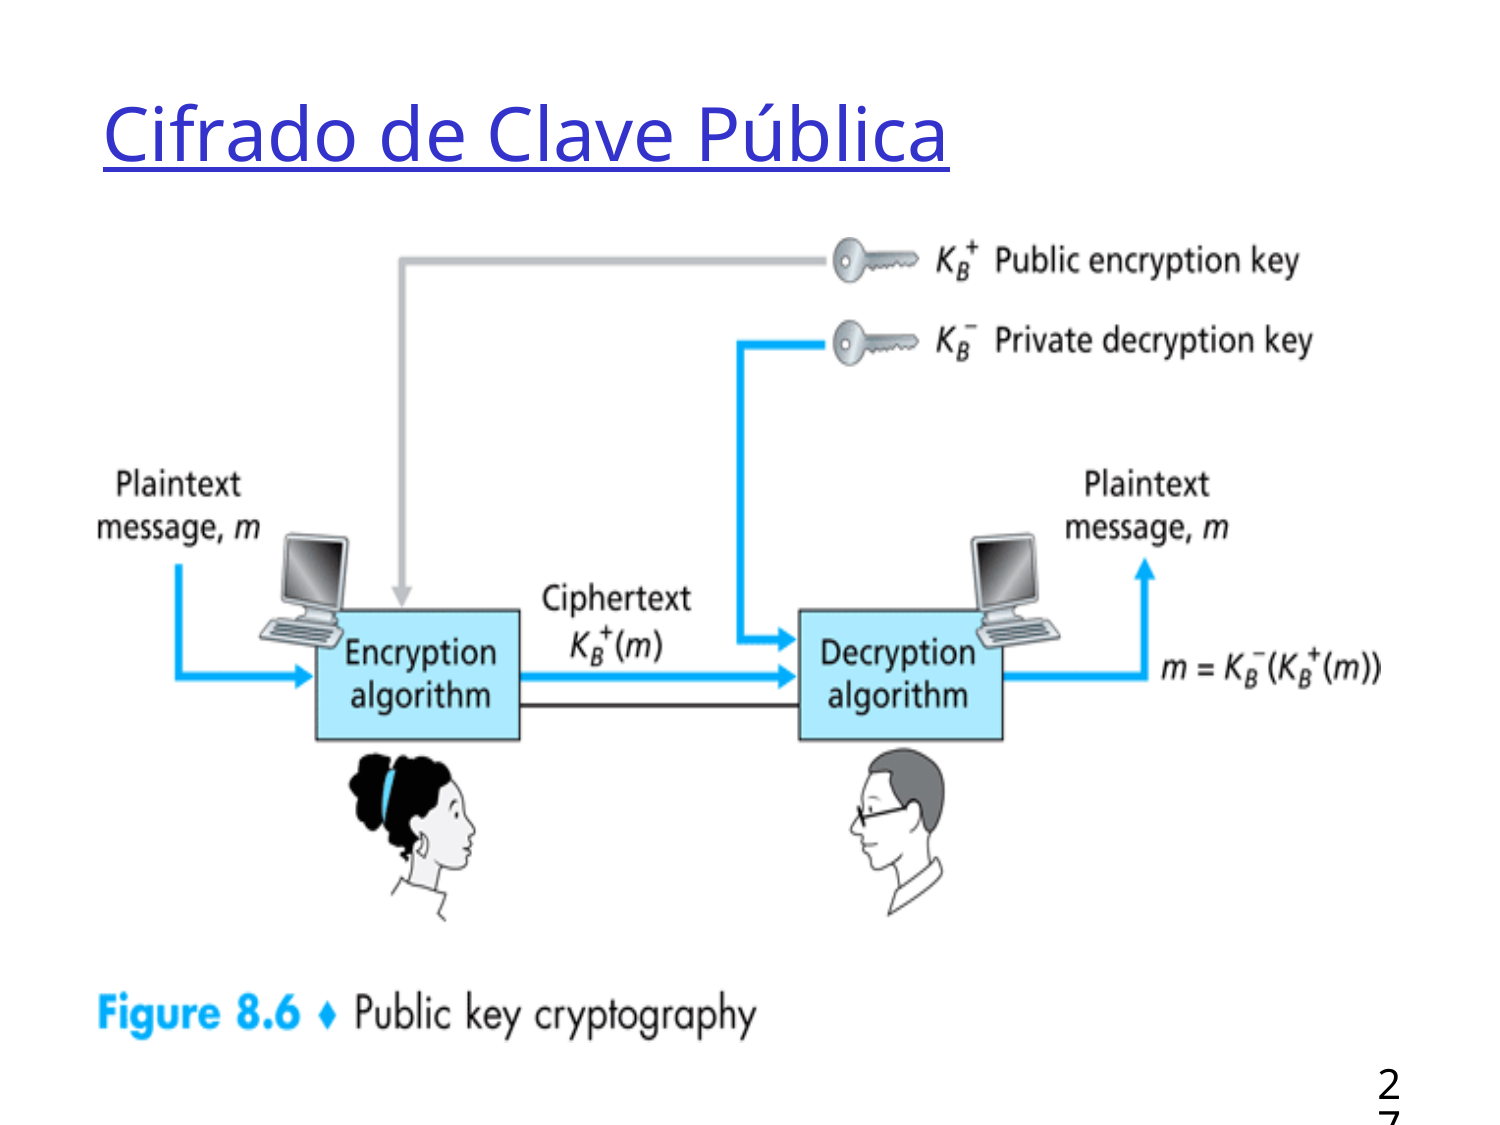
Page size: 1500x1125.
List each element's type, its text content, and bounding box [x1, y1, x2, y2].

picture [97, 237, 1381, 1043]
title Cifrado de Clave Pública [87, 37, 1363, 225]
